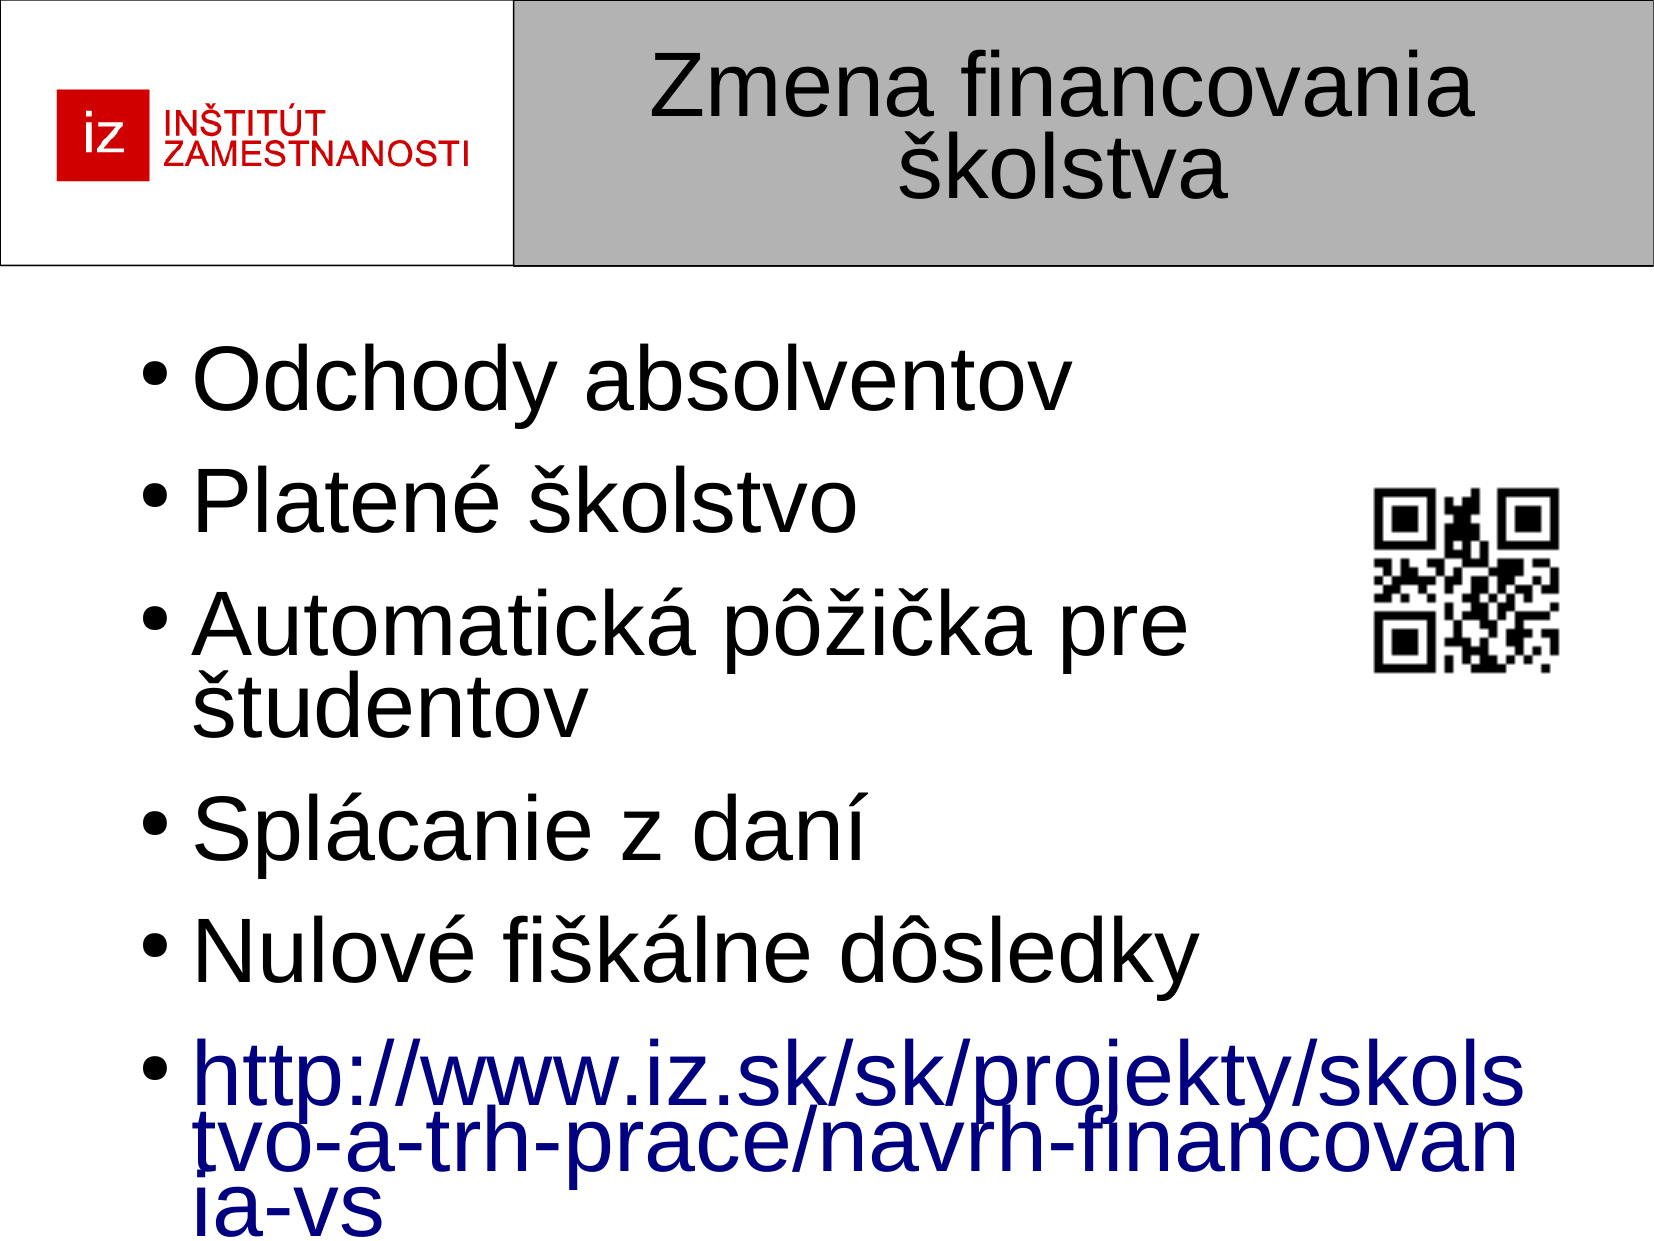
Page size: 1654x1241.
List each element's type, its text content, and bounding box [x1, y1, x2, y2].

picture [1340, 454, 1595, 709]
text_box [0, 0, 1654, 266]
title Zmena financovania školstva [561, 29, 1565, 237]
picture [5, 8, 513, 257]
list Odchody absolventov Platené školstvo Automatická pôžička pre študentov Splácanie z daní Nulové fiškálne dôsledky http://www.iz.sk/sk/projekty/skolstvo-a-trh-prace/navrh-financovania-vs [121, 344, 1534, 1143]
